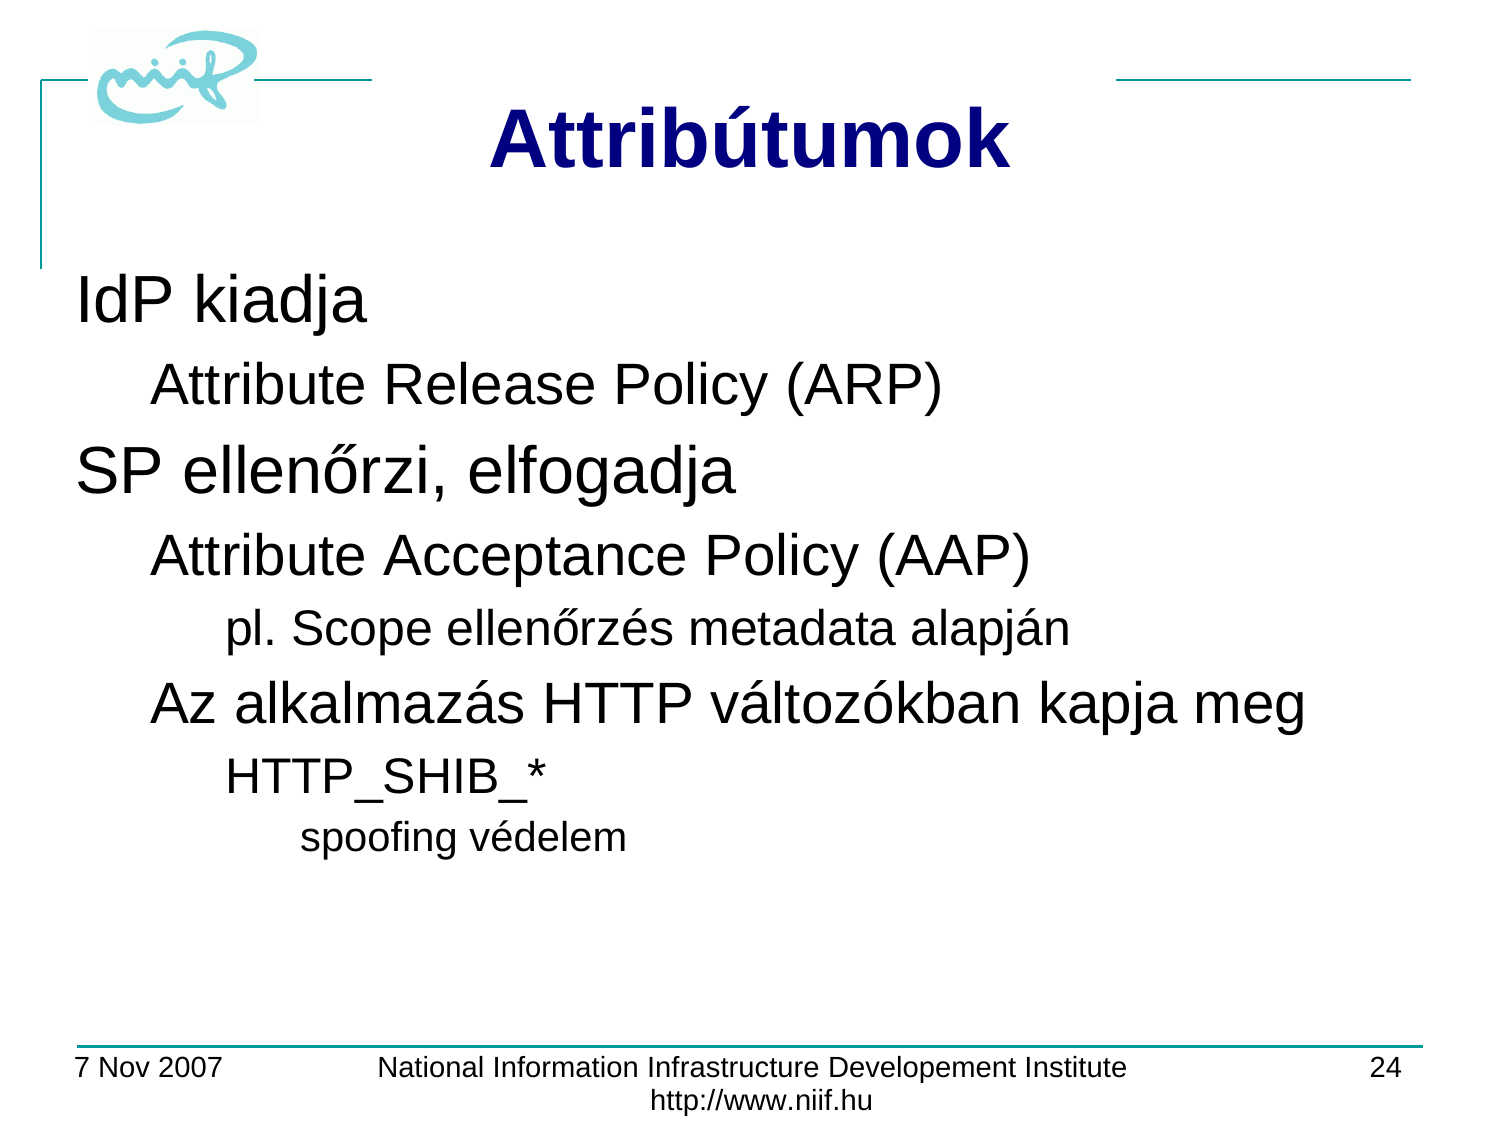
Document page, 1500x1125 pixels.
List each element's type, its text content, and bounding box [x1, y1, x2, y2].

title Attribútumok [75, 52, 1426, 226]
list IdP kiadja Attribute Release Policy (ARP) SP ellenőrzi, elfogadja Attribute Acceptance Policy (AAP) pl. Scope ellenőrzés metadata alapján Az alkalmazás HTTP változókban kapja meg HTTP_SHIB_* spoofing védelem [75, 262, 1426, 991]
picture [94, 29, 259, 52]
